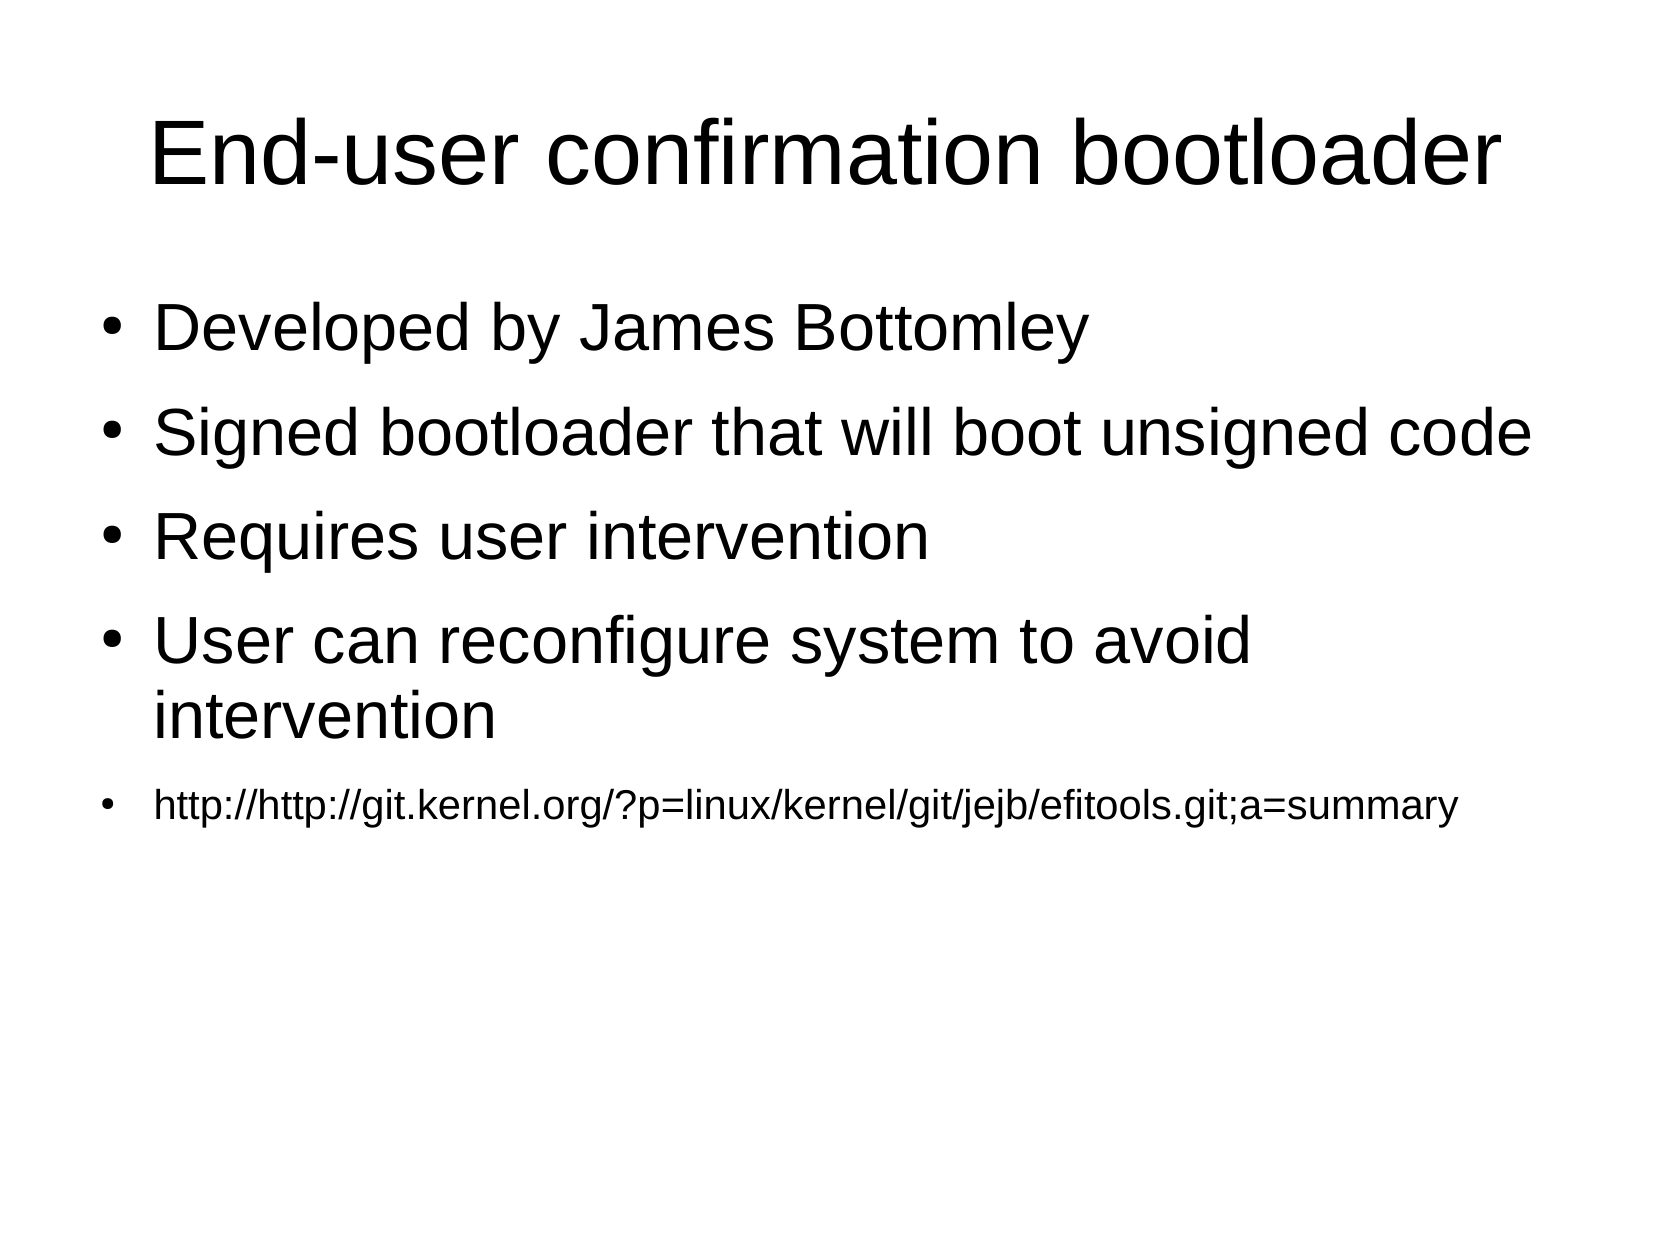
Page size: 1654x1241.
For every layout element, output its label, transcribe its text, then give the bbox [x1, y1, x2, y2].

list Developed by James Bottomley Signed bootloader that will boot unsigned code Requires user intervention User can reconfigure system to avoid intervention http://http://git.kernel.org/?p=linux/kernel/git/jejb/efitools.git;a=summary [82, 290, 1571, 1010]
title End-user confirmation bootloader [82, 49, 1571, 257]
